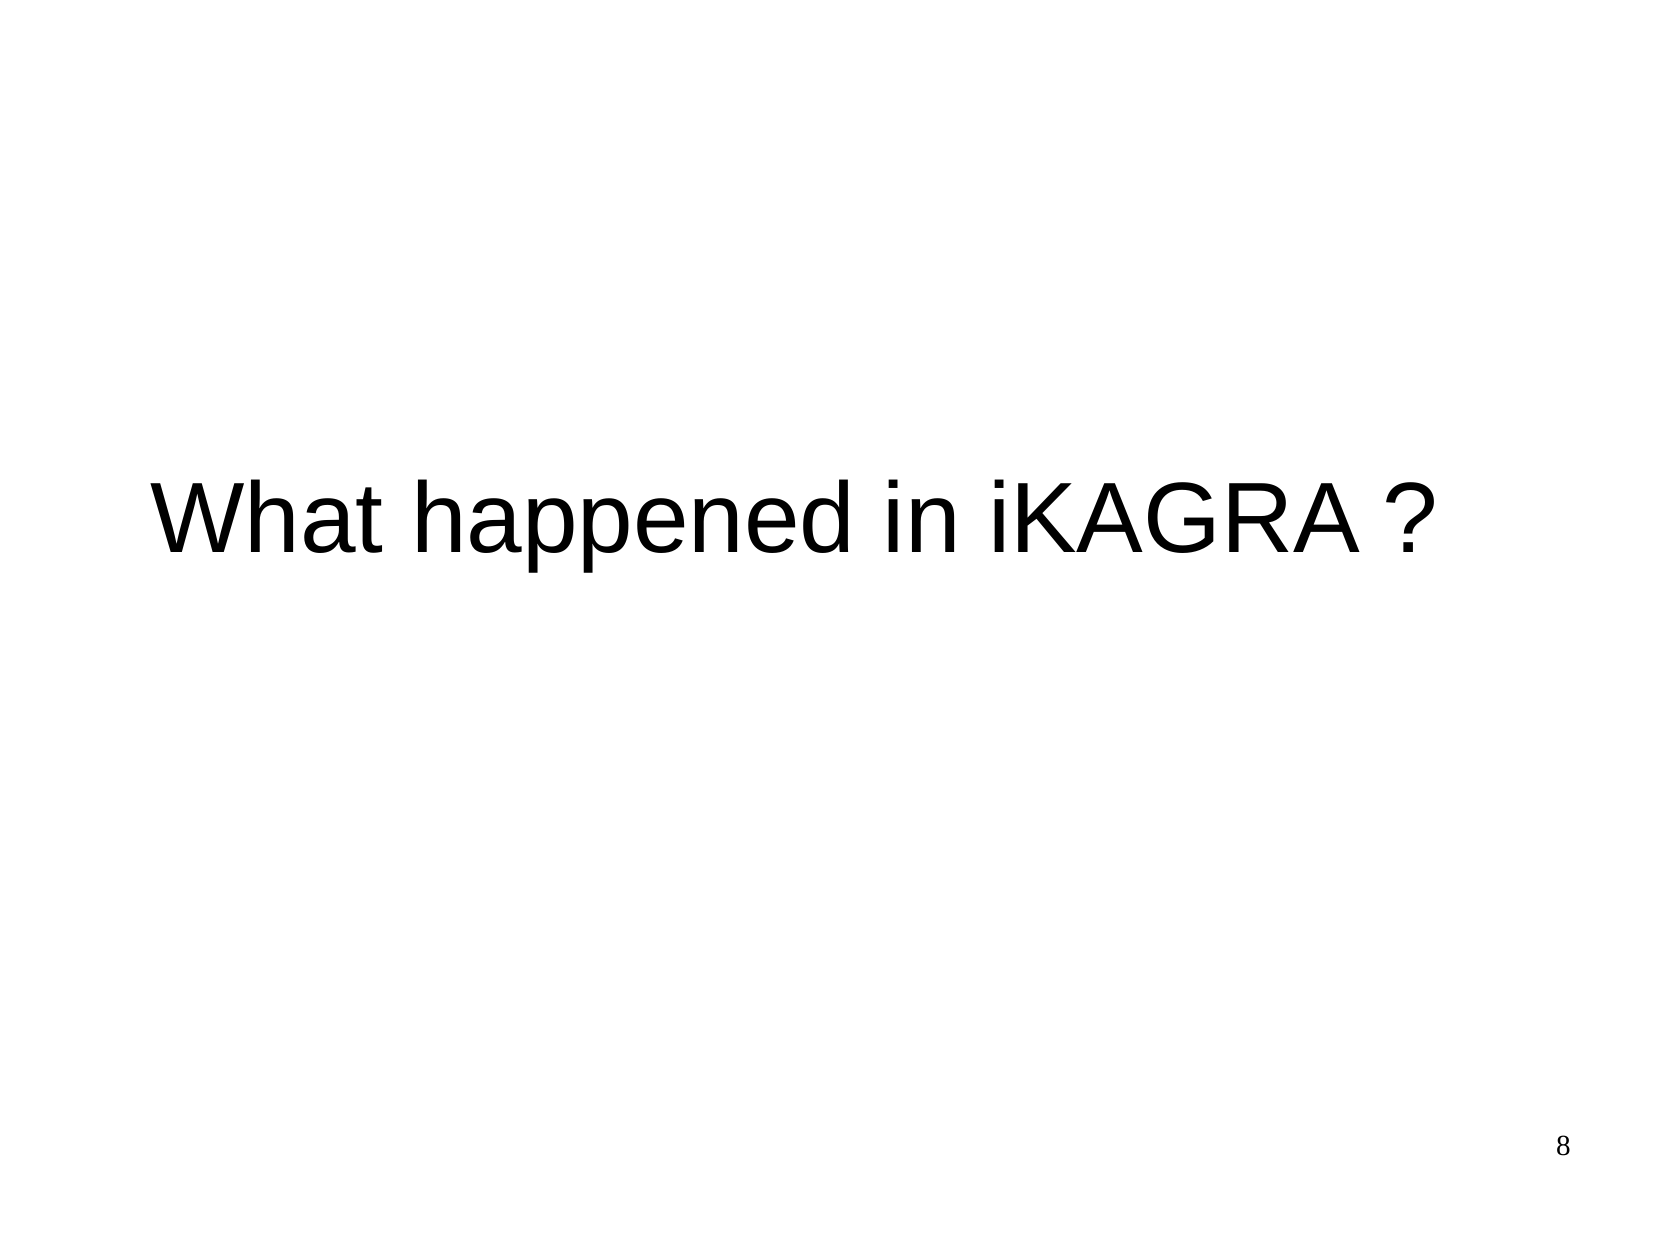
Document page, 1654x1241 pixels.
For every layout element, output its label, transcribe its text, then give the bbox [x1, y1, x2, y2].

text_box What happened in iKAGRA ? [135, 454, 1636, 805]
